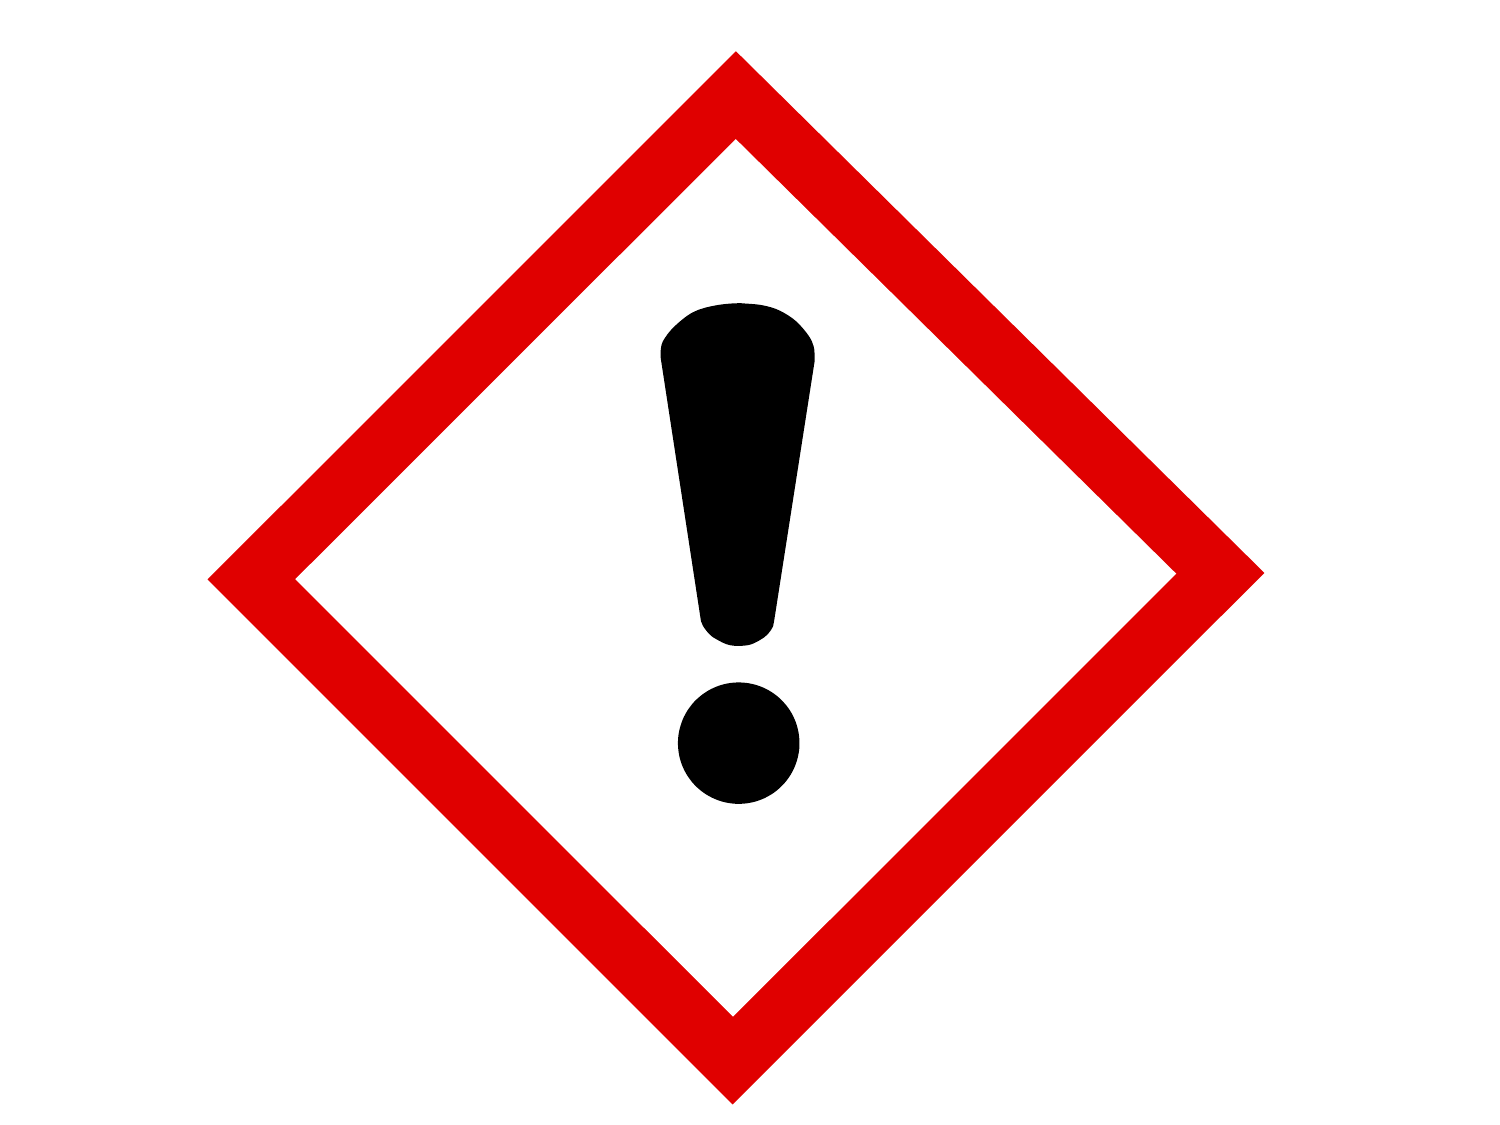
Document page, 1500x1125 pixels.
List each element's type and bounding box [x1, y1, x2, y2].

text_box [207, 51, 1265, 1105]
